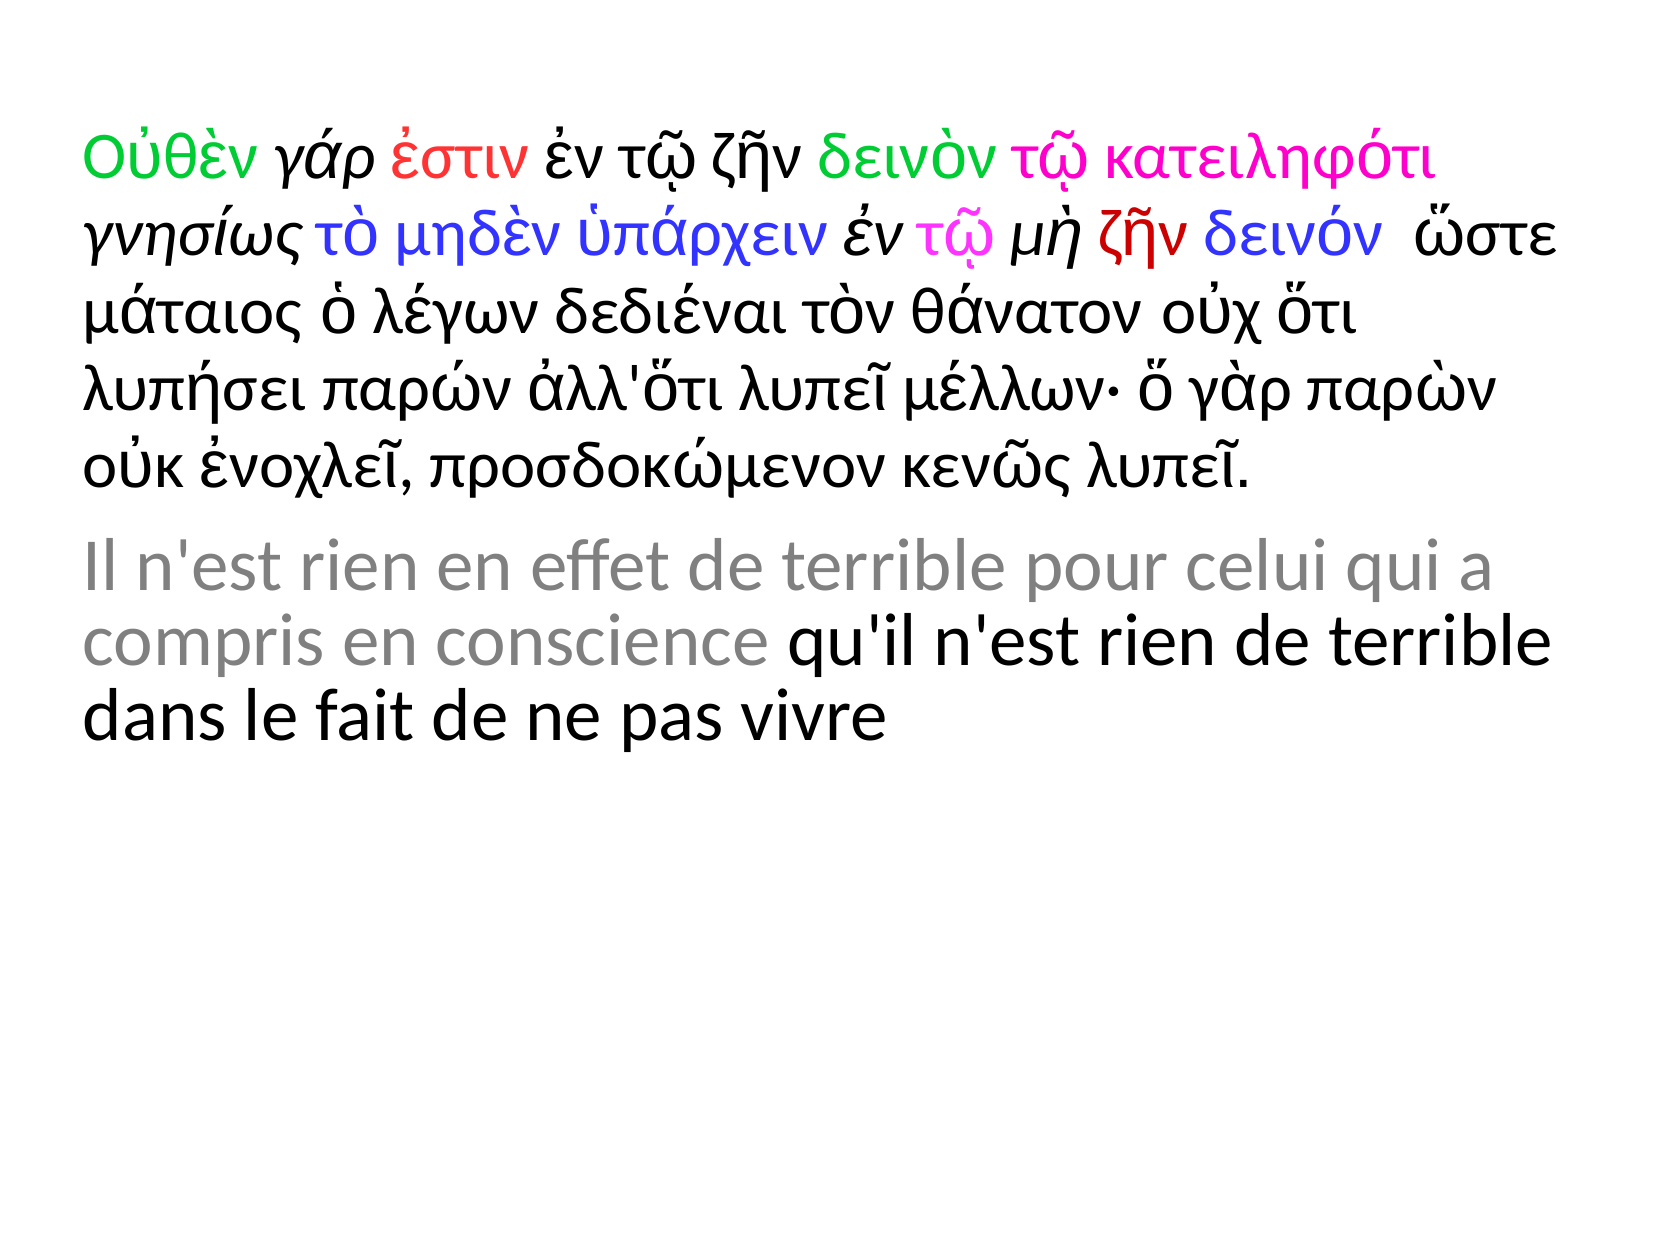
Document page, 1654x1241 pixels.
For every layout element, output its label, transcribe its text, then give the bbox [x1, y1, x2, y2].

list Oὐθὲν γάρ ἐστιν ἐν τῷ ζῆν δεινὸν τῷ κατειληφότι γνησίως τὸ μηδὲν ὑπάρχειν ἐν τῷ μὴ ζῆν δεινόν ὥστε μάταιος ὁ λέγων δεδιέναι τὸν θάνατον οὐχ ὅτι λυπήσει παρών ἀλλ'ὅτι λυπεῖ μέλλων· ὅ γὰρ παρὼν οὐκ ἐνοχλεῖ, προσδοκώμενον κενῶς λυπεῖ. Il n'est rien en effet de terrible pour celui qui a compris en conscience qu'il n'est rien de terrible dans le fait de ne pas vivre [82, 118, 1571, 1121]
